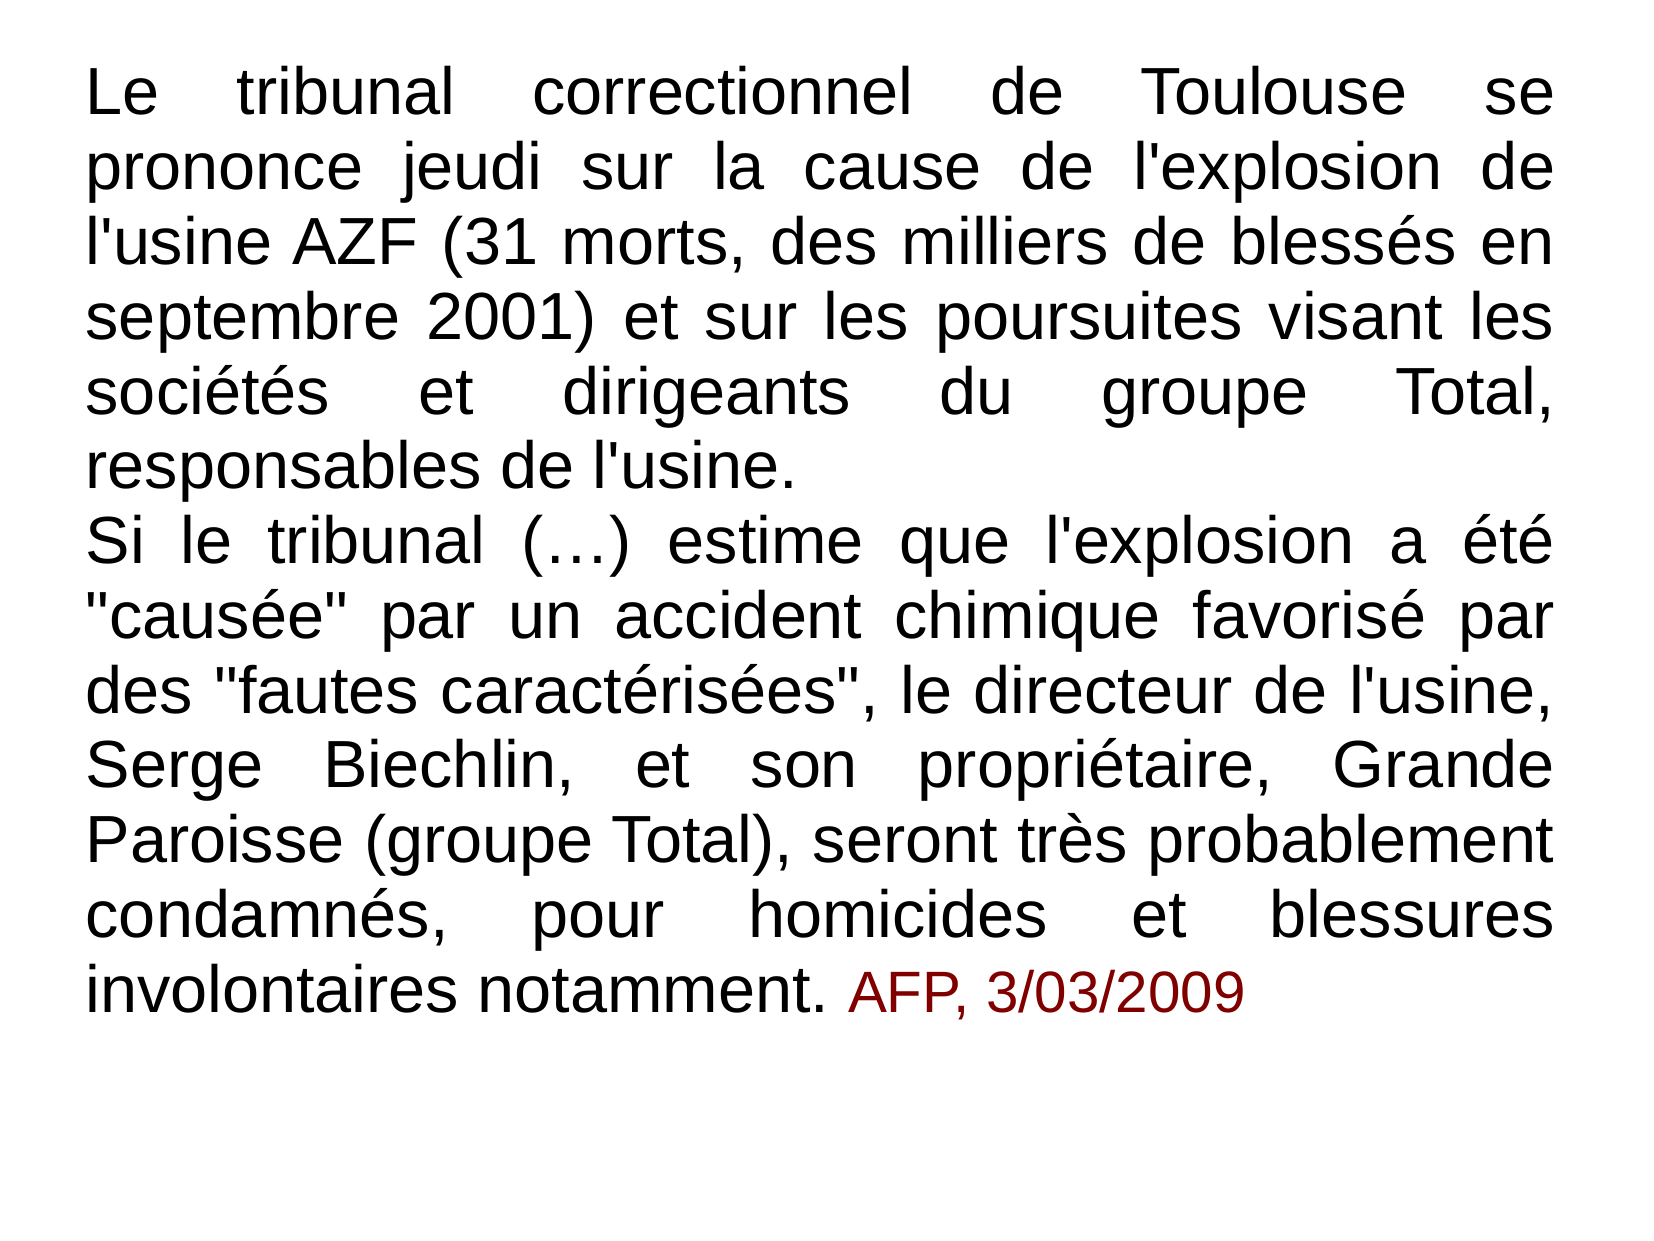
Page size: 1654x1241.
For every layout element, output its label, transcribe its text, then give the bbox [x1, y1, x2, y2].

text_box Le tribunal correctionnel de Toulouse se prononce jeudi sur la cause de l'explosion de l'usine AZF (31 morts, des milliers de blessés en septembre 2001) et sur les poursuites visant les sociétés et dirigeants du groupe Total, responsables de l'usine. Si le tribunal (…) estime que l'explosion a été "causée" par un accident chimique favorisé par des "fautes caractérisées", le directeur de l'usine, Serge Biechlin, et son propriétaire, Grande Paroisse (groupe Total), seront très probablement condamnés, pour homicides et blessures involontaires notamment. AFP, 3/03/2009 [70, 47, 1571, 1034]
